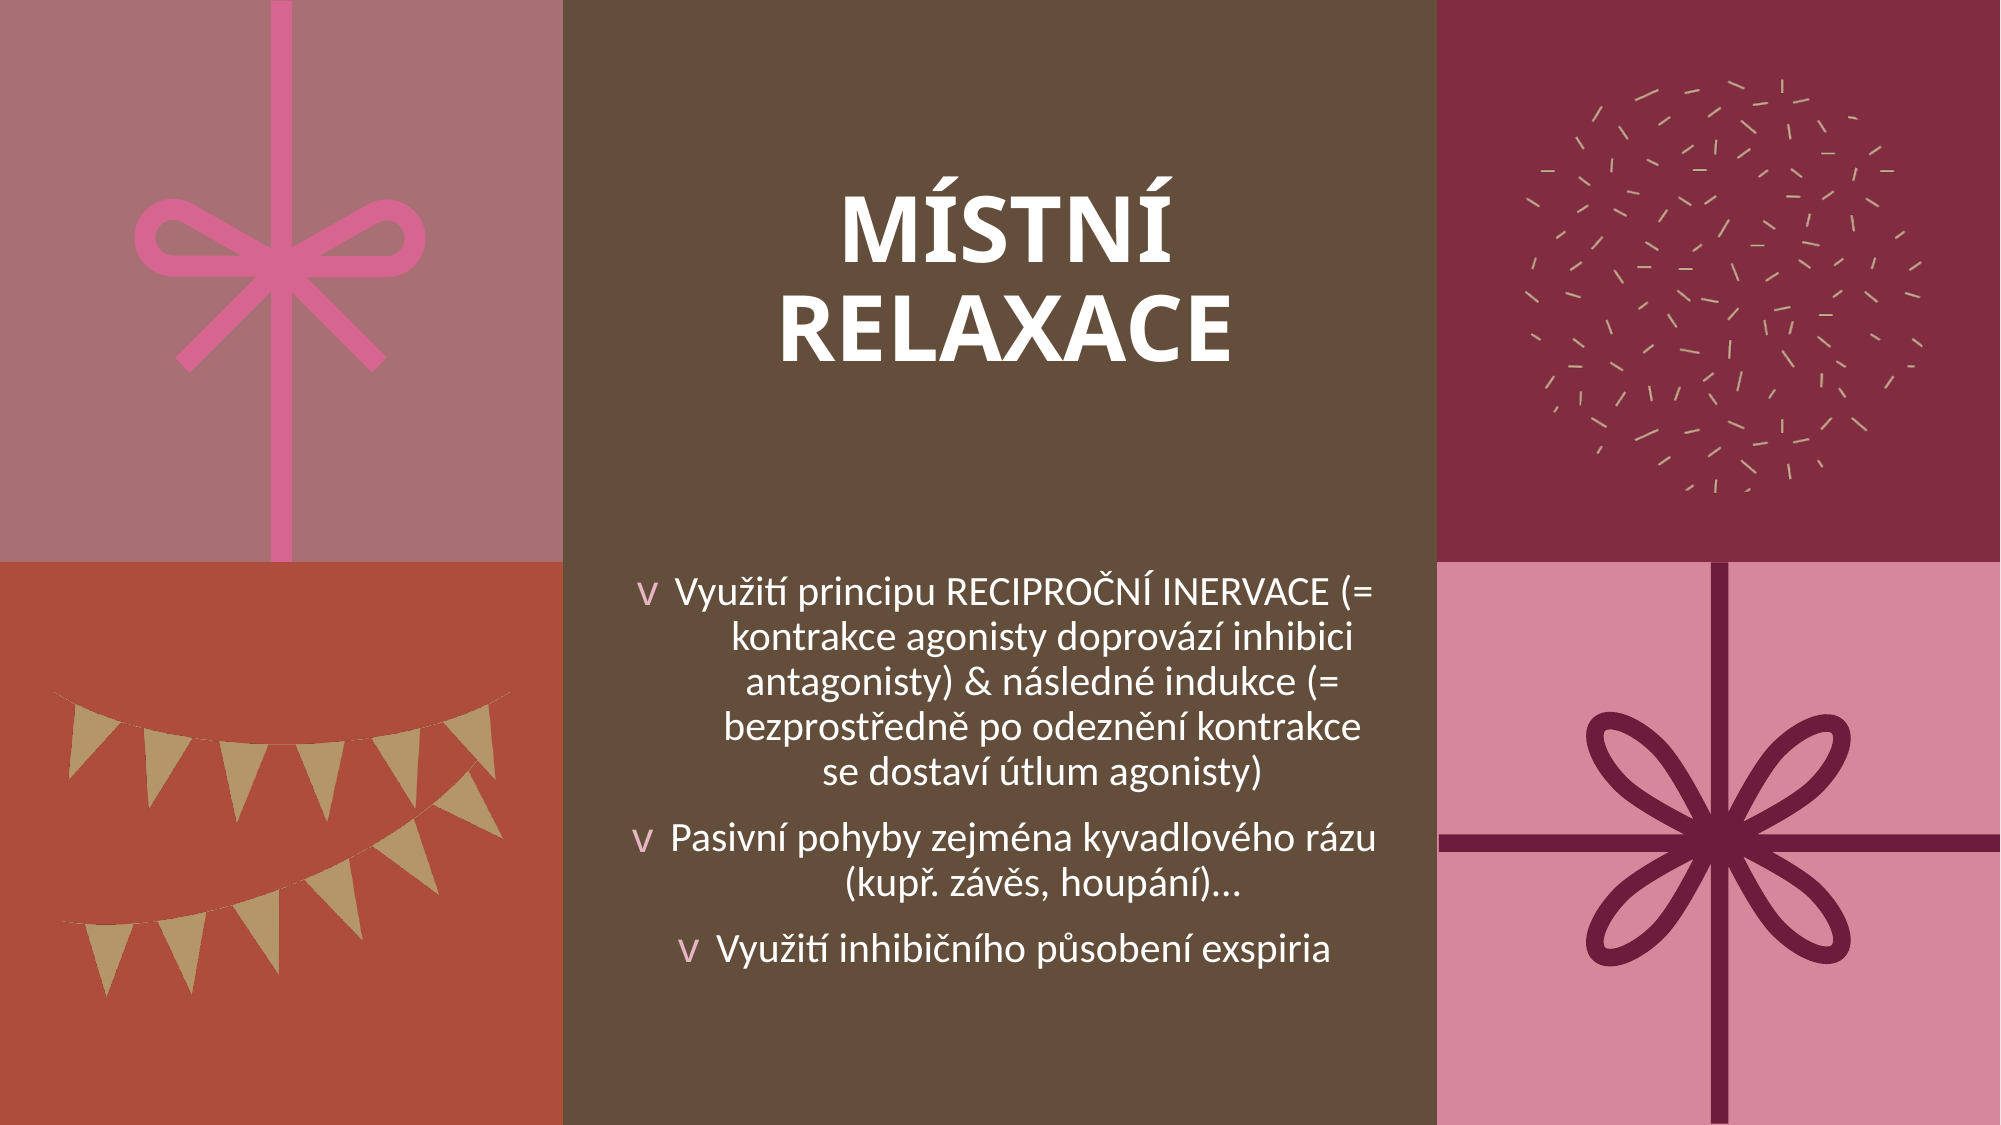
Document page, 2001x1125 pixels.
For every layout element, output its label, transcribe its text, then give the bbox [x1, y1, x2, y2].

picture [0, 0, 563, 1125]
list Využití principu RECIPROČNÍ INERVACE (= kontrakce agonisty doprovází inhibici antagonisty) & následné indukce (= bezprostředně po odeznění kontrakce se dostaví útlum agonisty) Pasivní pohyby zejména kyvadlového rázu (kupř. závěs, houpání)… Využití inhibičního působení exspiria [612, 562, 1399, 1014]
picture [1438, 0, 2000, 1125]
text_box [563, 0, 1438, 1125]
title MÍSTNÍ RELAXACE [612, 127, 1399, 389]
